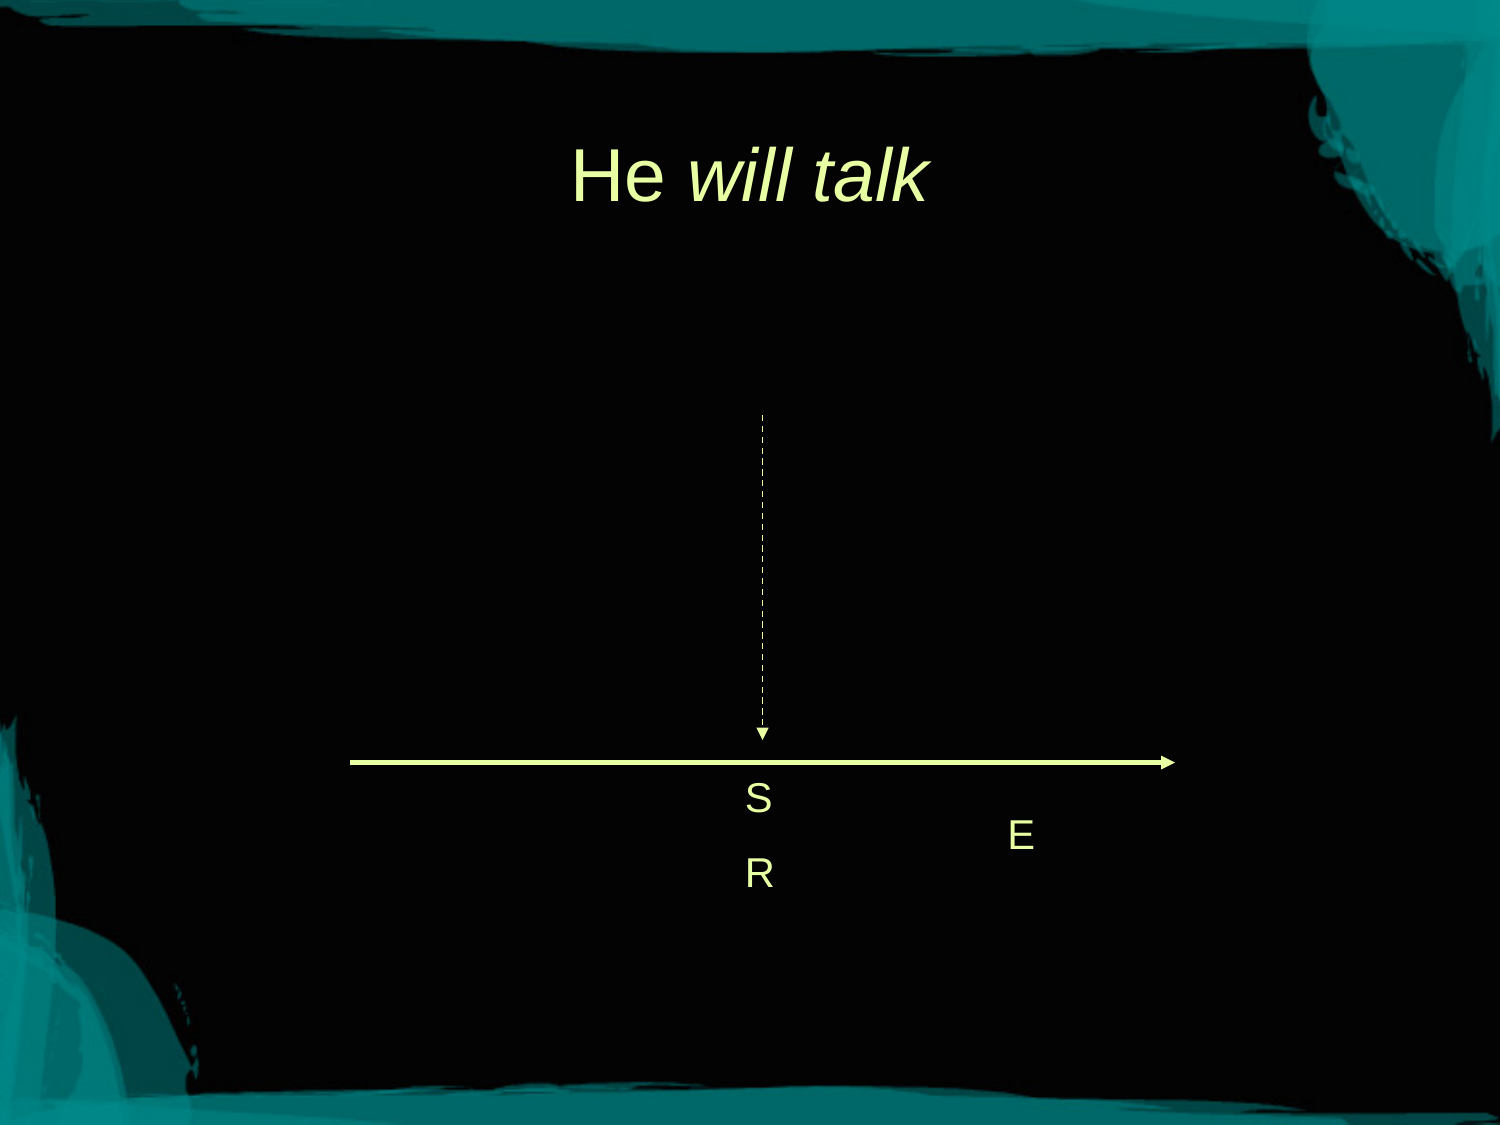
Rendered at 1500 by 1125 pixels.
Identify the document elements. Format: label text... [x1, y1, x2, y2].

text_box R [737, 842, 788, 898]
picture [0, 0, 1500, 1125]
text_box S [737, 767, 788, 823]
text_box E [999, 804, 1050, 861]
title He will talk [112, 87, 1388, 263]
